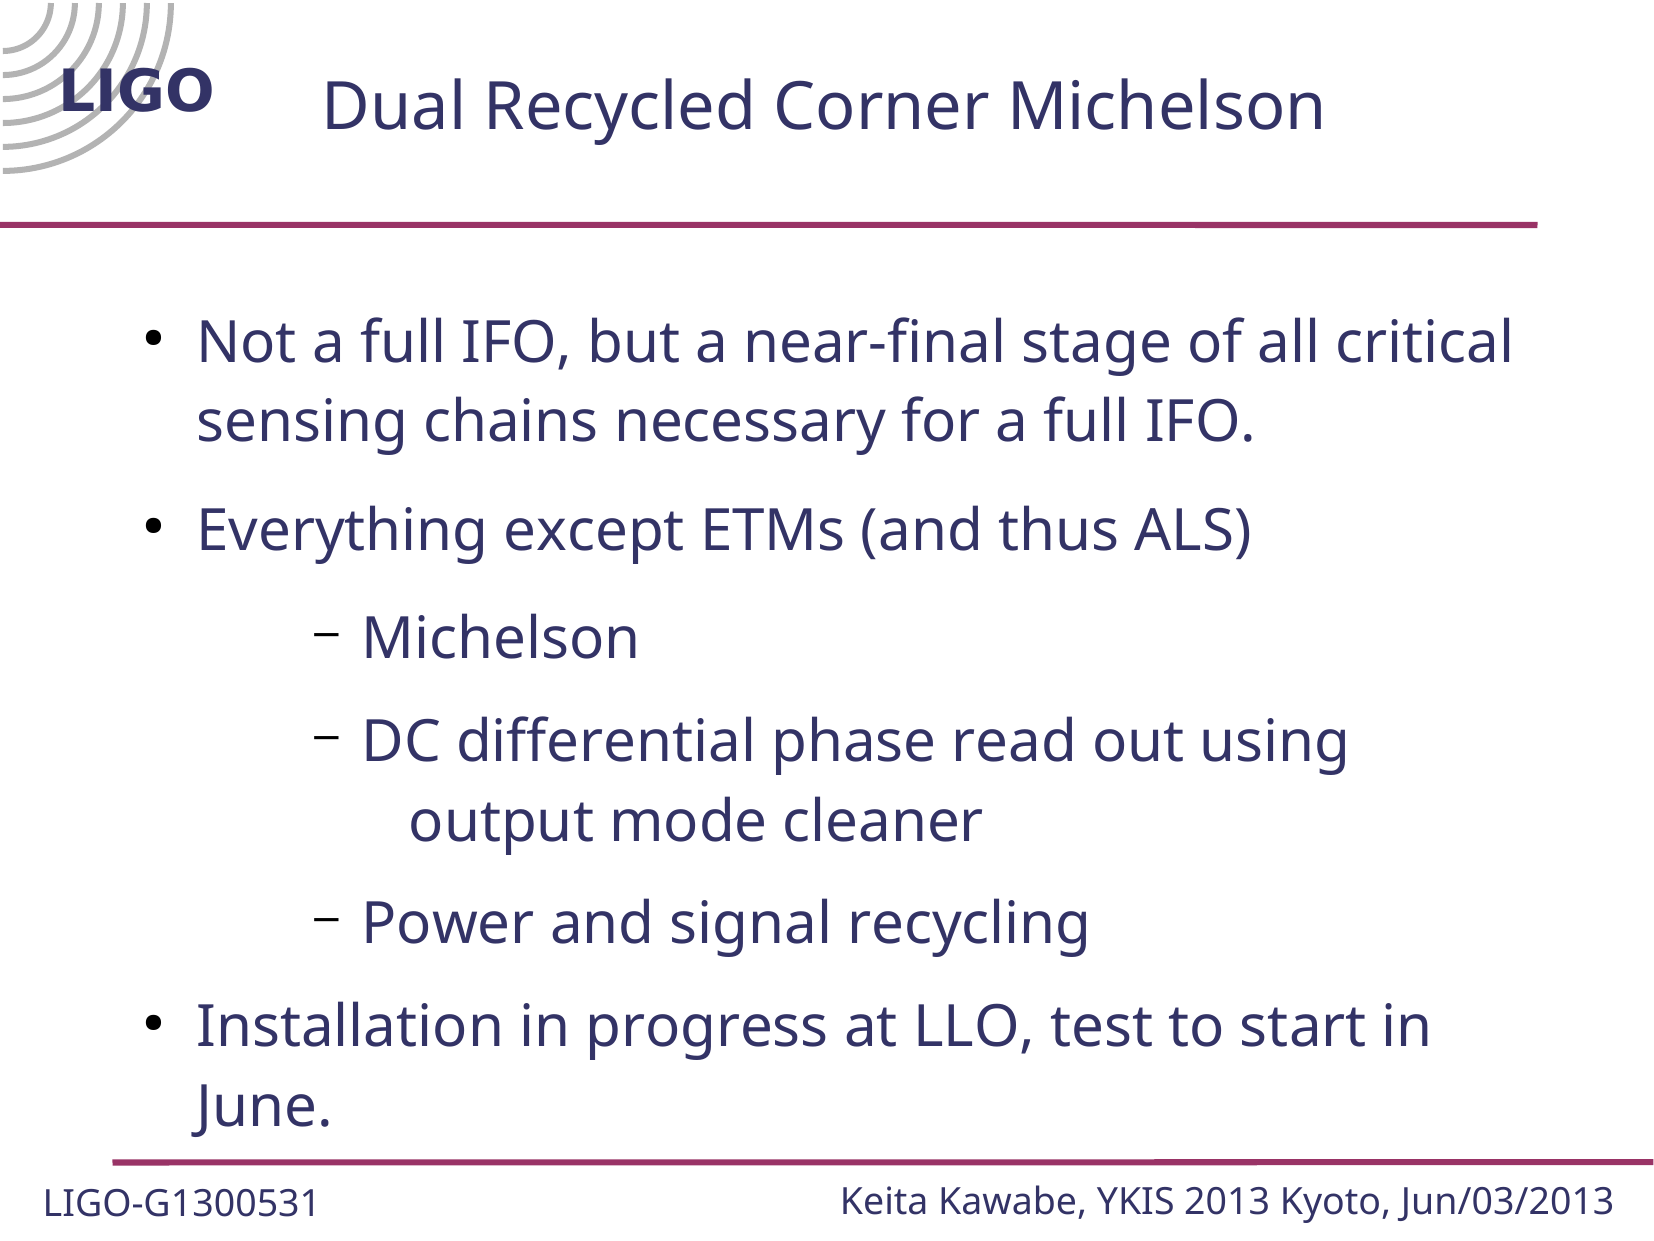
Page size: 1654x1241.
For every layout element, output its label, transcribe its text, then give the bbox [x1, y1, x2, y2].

title Dual Recycled Corner Michelson [187, 0, 1463, 208]
list Not a full IFO, but a near-final stage of all critical sensing chains necessary for a full IFO. Everything except ETMs (and thus ALS) Michelson DC differential phase read out using output mode cleaner Power and signal recycling Installation in progress at LLO, test to start in June. [125, 300, 1538, 1037]
